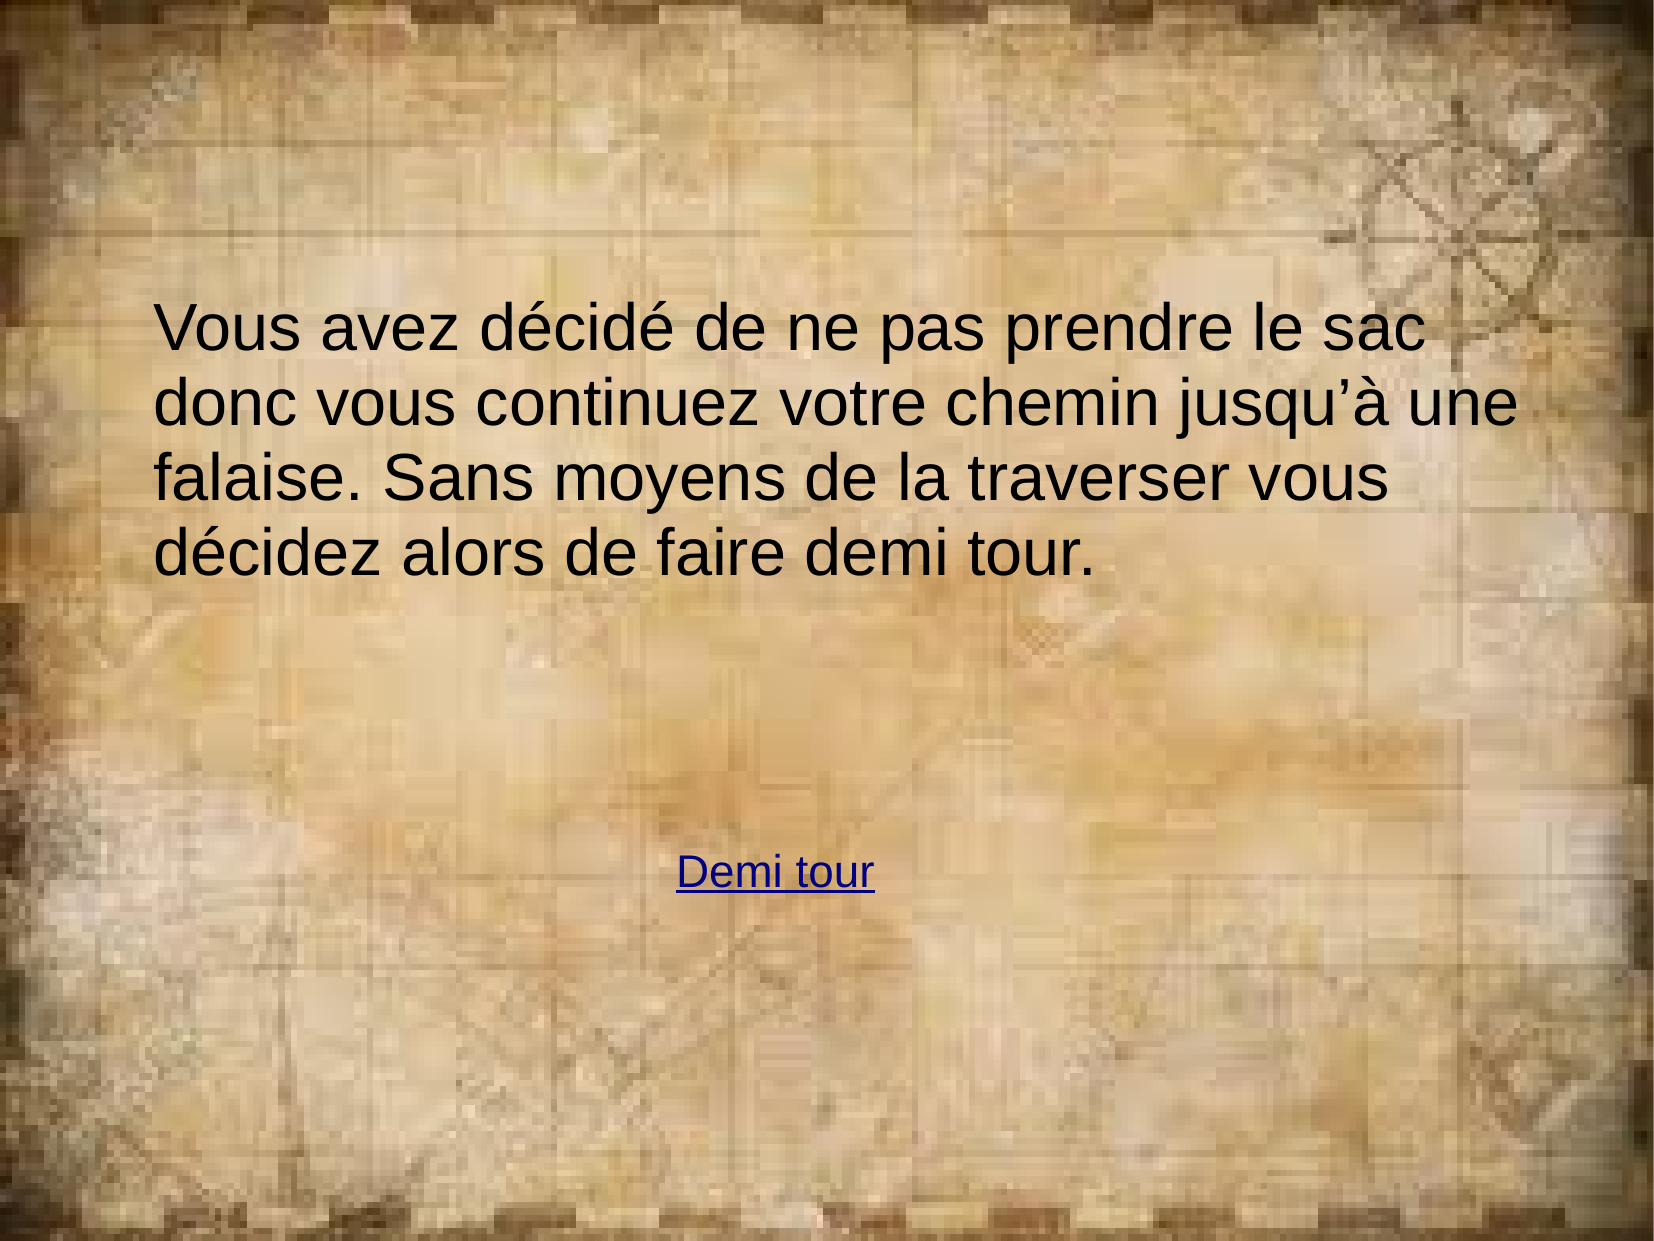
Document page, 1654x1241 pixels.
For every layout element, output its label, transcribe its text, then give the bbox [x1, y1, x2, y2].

picture [0, 0, 1654, 1241]
text_box Demi tour [661, 838, 1075, 905]
list Vous avez décidé de ne pas prendre le sac donc vous continuez votre chemin jusqu’à une falaise. Sans moyens de la traverser vous décidez alors de faire demi tour. [82, 290, 1571, 1010]
